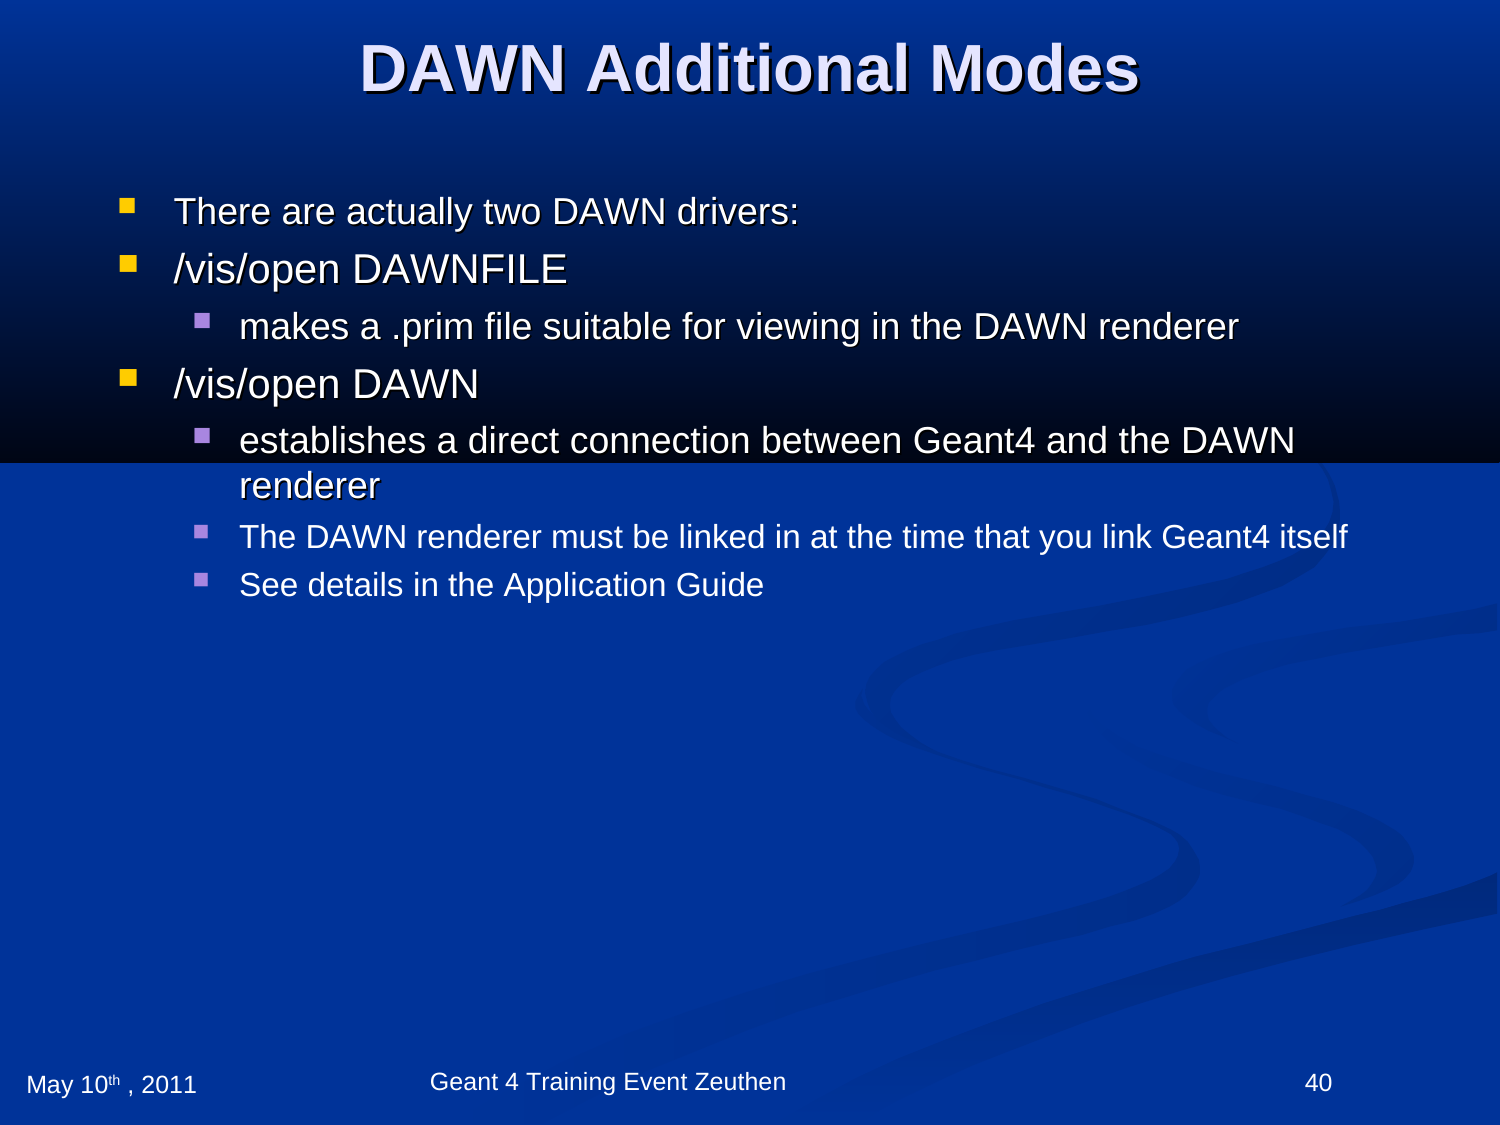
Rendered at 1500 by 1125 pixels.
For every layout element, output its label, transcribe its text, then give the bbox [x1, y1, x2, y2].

title DAWN Additional Modes [75, 12, 1426, 118]
text_box There are actually two DAWN drivers: /vis/open DAWNFILE makes a .prim file suitable for viewing in the DAWN renderer /vis/open DAWN establishes a direct connection between Geant4 and the DAWN renderer The DAWN renderer must be linked in at the time that you link Geant4 itself See details in the Application Guide [102, 124, 1414, 1020]
